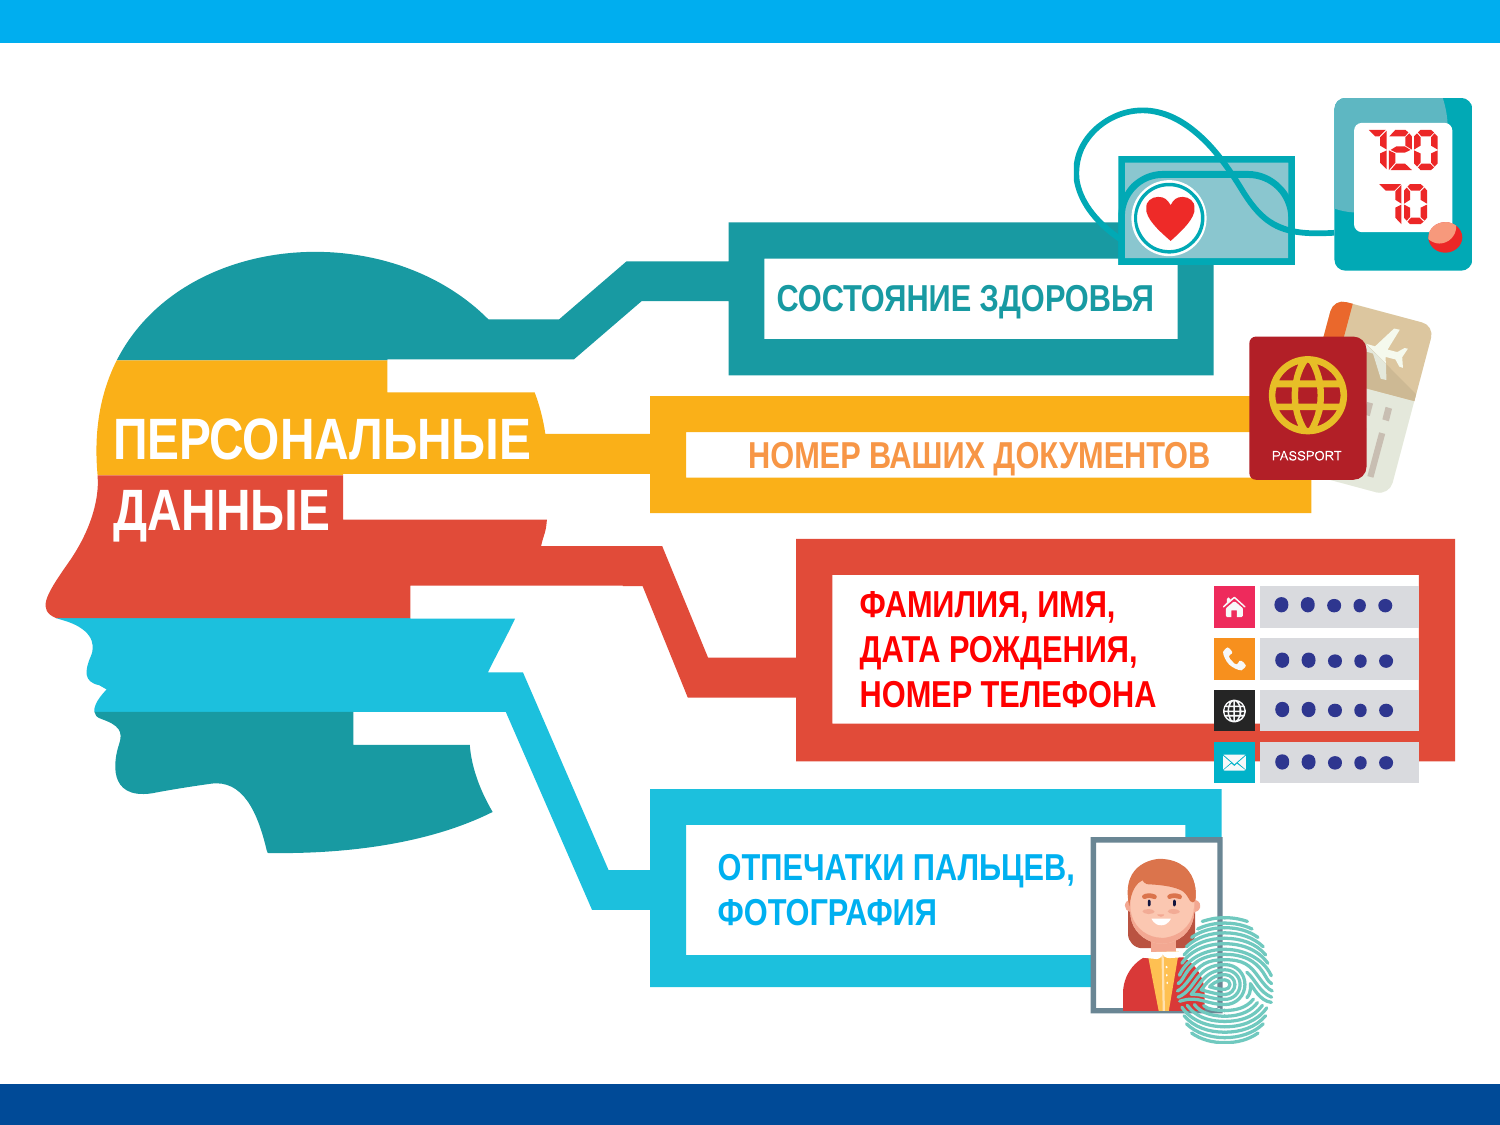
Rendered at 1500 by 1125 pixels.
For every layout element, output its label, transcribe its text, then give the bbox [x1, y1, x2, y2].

text_box [0, 0, 1500, 43]
text_box СОСТОЯНИЕ ЗДОРОВЬЯ [762, 266, 1170, 326]
text_box ФАМИЛИЯ, ИМЯ, ДАТА РОЖДЕНИЯ, НОМЕР ТЕЛЕФОНА [844, 572, 1178, 722]
picture [45, 98, 1472, 1055]
text_box ПЕРСОНАЛЬНЫЕ ДАННЫЕ [98, 394, 573, 549]
text_box НОМЕР ВАШИХ ДОКУМЕНТОВ [733, 423, 1226, 483]
text_box [0, 1084, 1500, 1125]
text_box ОТПЕЧАТКИ ПАЛЬЦЕВ, ФОТОГРАФИЯ [703, 836, 1099, 941]
